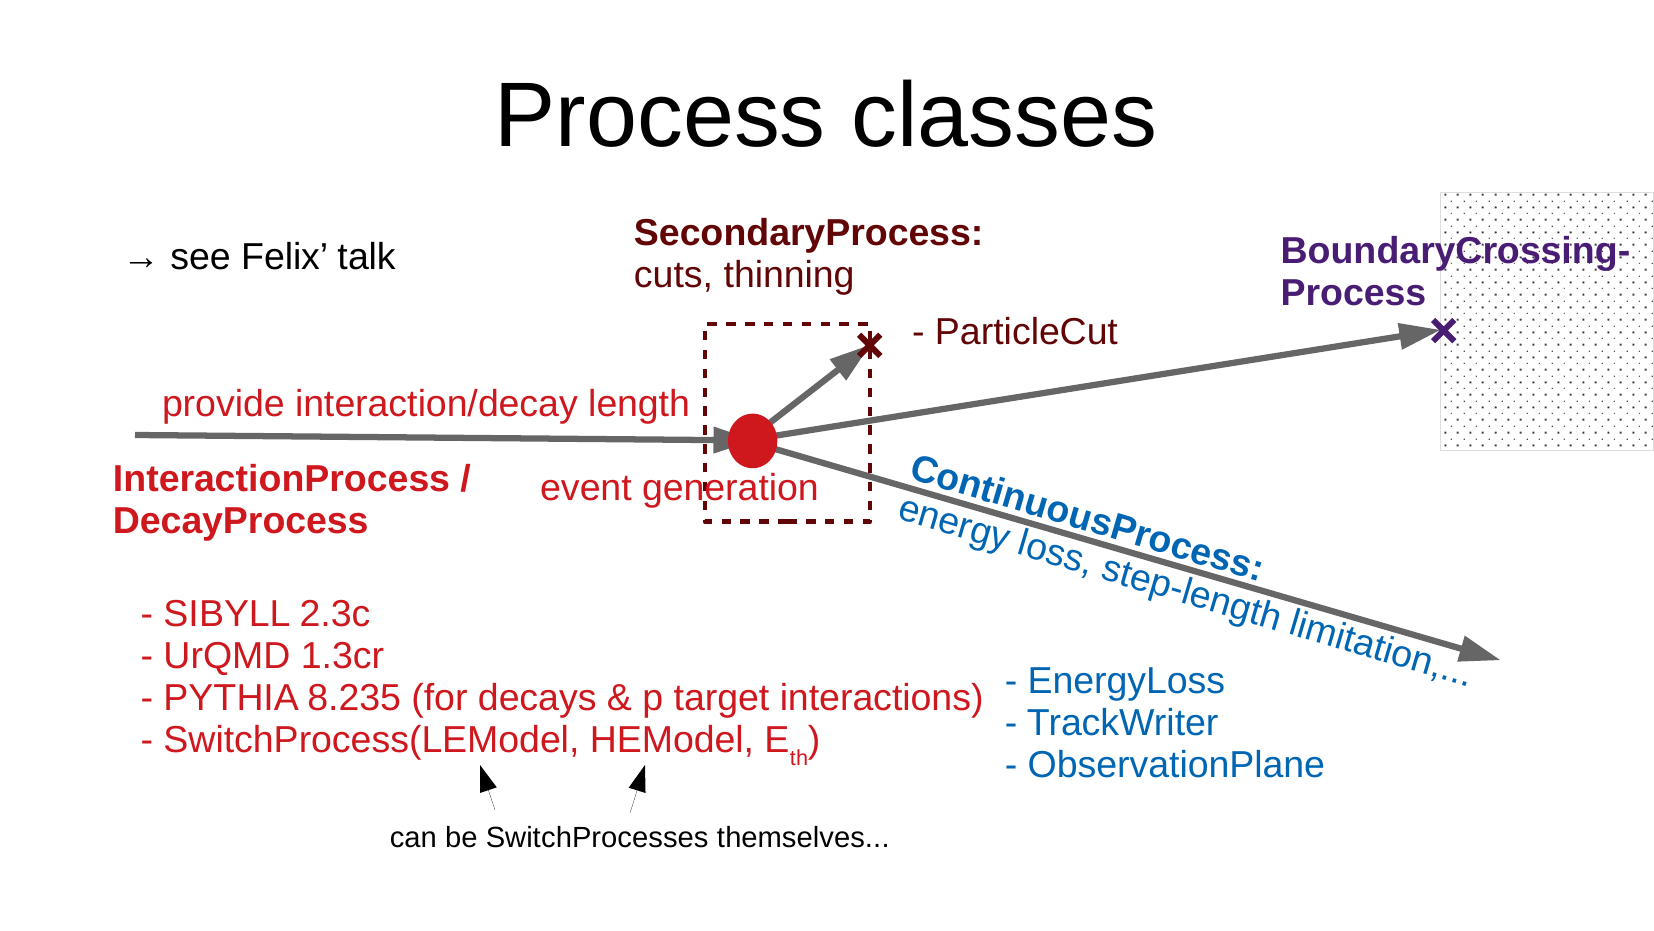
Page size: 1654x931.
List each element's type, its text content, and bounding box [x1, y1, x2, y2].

text_box - ParticleCut [897, 302, 1133, 360]
text_box - EnergyLoss - TrackWriter - ObservationPlane [990, 651, 1340, 793]
text_box - SIBYLL 2.3c - UrQMD 1.3cr - PYTHIA 8.235 (for decays & p target interactions) - SwitchProcess(LEModel, HEModel, Eth) [125, 585, 1000, 778]
text_box can be SwitchProcesses themselves... [375, 813, 906, 861]
text_box ContinuousProcess: energy loss, step-length limitation,... [877, 434, 1508, 707]
text_box provide interaction/decay length [147, 375, 706, 432]
text_box InteractionProcess / DecayProcess [98, 450, 486, 549]
text_box SecondaryProcess: cuts, thinning [619, 204, 999, 303]
title Process classes [82, 37, 1571, 193]
text_box [1430, 192, 1654, 451]
text_box BoundaryCrossing- Process [1265, 221, 1646, 321]
text_box [727, 413, 778, 459]
text_box [856, 332, 883, 359]
text_box event generation [525, 459, 834, 516]
text_box → see Felix’ talk [107, 227, 411, 285]
